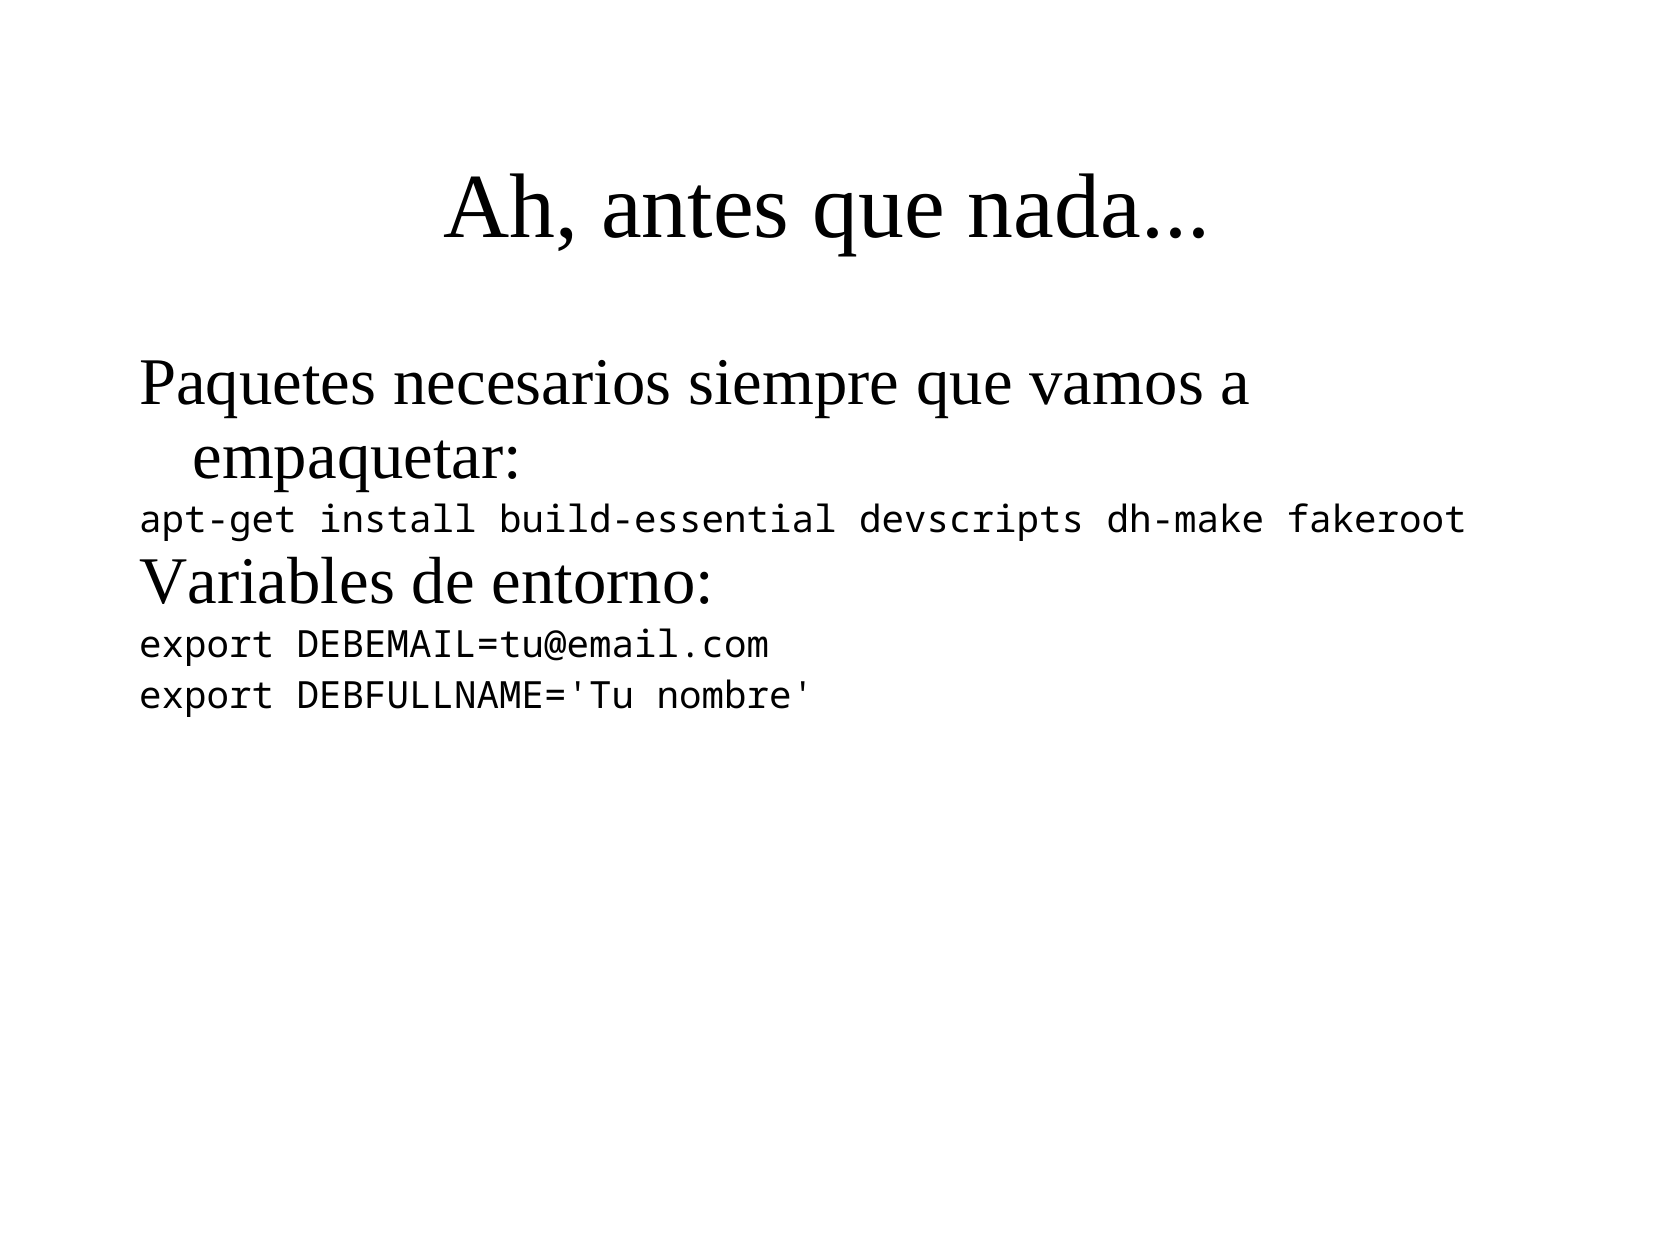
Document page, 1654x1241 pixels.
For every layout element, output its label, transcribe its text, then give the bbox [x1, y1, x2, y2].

title Ah, antes que nada... [121, 102, 1534, 311]
list Paquetes necesarios siempre que vamos a empaquetar: apt-get install build-essential devscripts dh-make fakeroot Variables de entorno: export DEBEMAIL=tu@email.com export DEBFULLNAME='Tu nombre' [121, 344, 1534, 1127]
